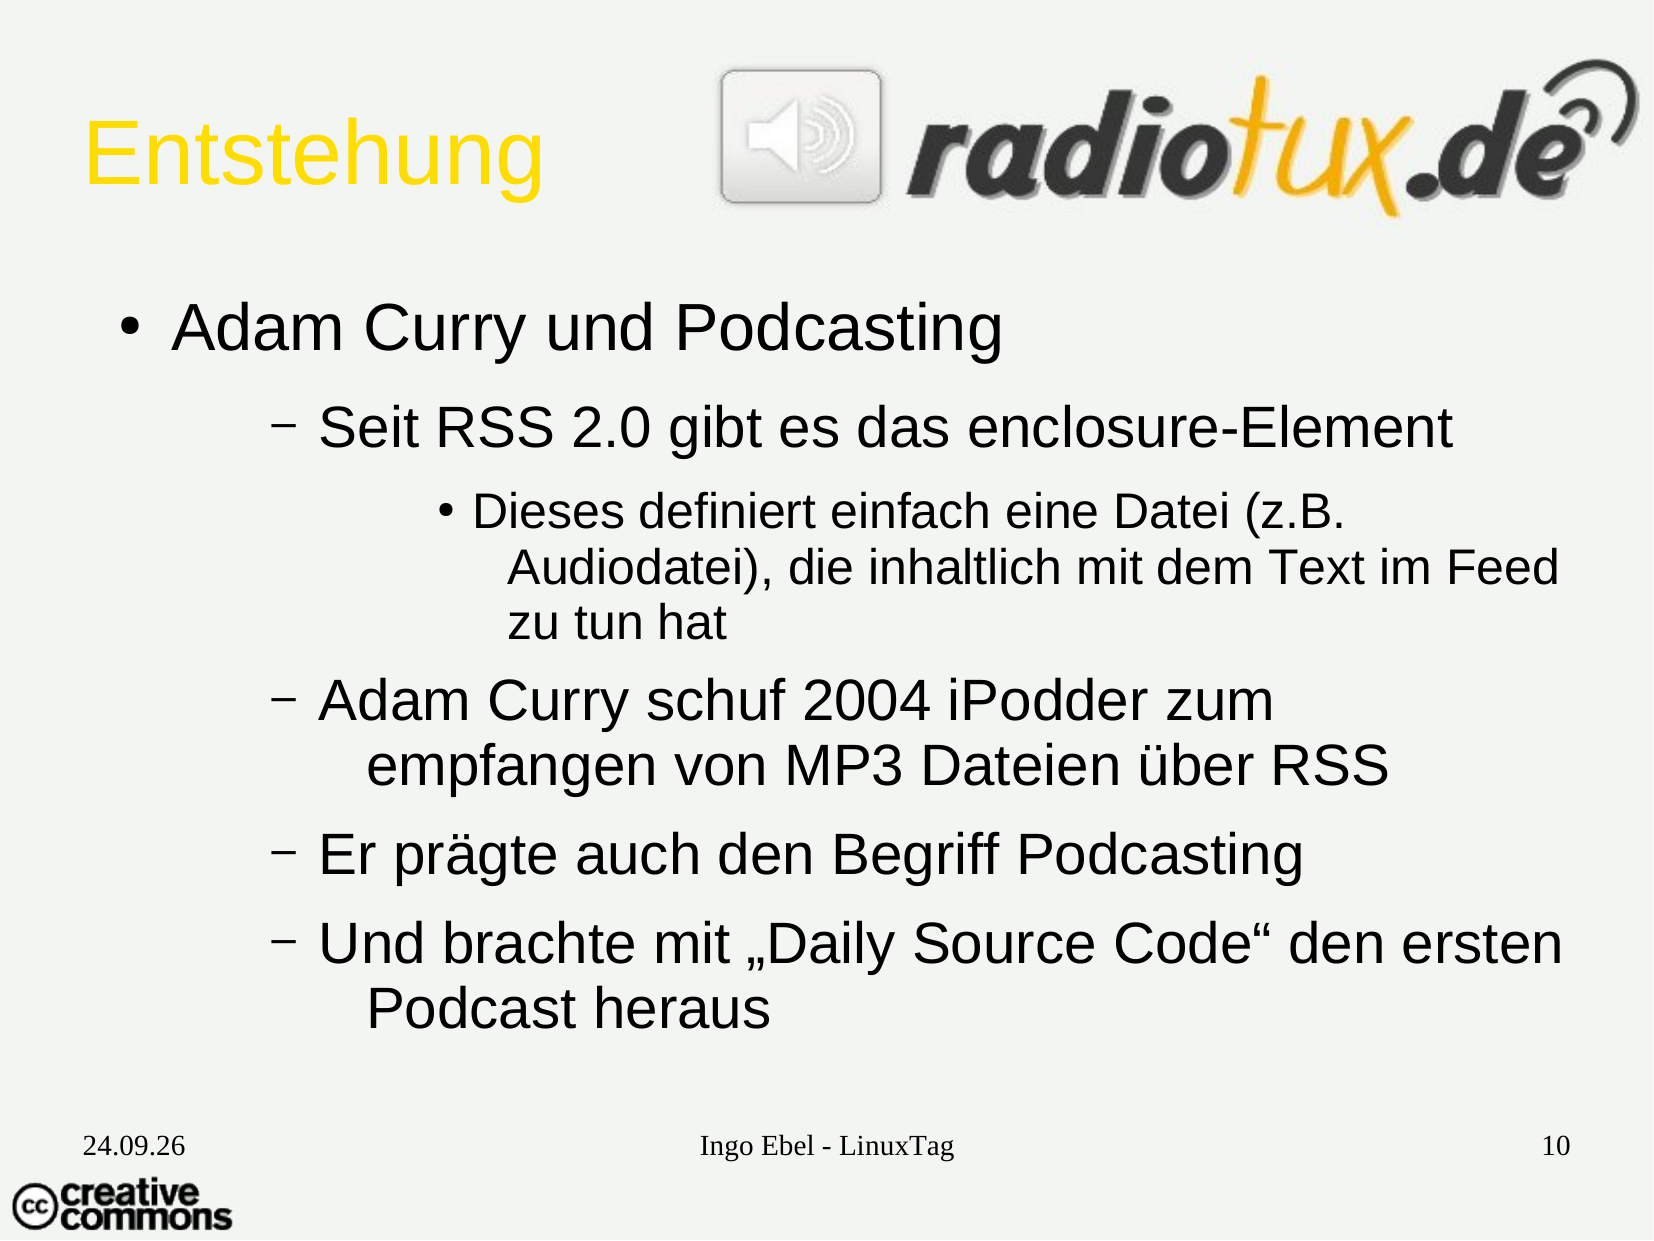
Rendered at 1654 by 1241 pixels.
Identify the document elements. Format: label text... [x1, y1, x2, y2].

title Entstehung [82, 49, 1571, 257]
list Adam Curry und Podcasting Seit RSS 2.0 gibt es das enclosure-Element Dieses definiert einfach eine Datei (z.B. Audiodatei), die inhaltlich mit dem Text im Feed zu tun hat Adam Curry schuf 2004 iPodder zum empfangen von MP3 Dateien über RSS Er prägte auch den Begriff Podcasting Und brachte mit „Daily Source Code“ den ersten Podcast heraus [82, 290, 1571, 1109]
picture [649, 0, 1654, 266]
picture [0, 1121, 236, 1240]
